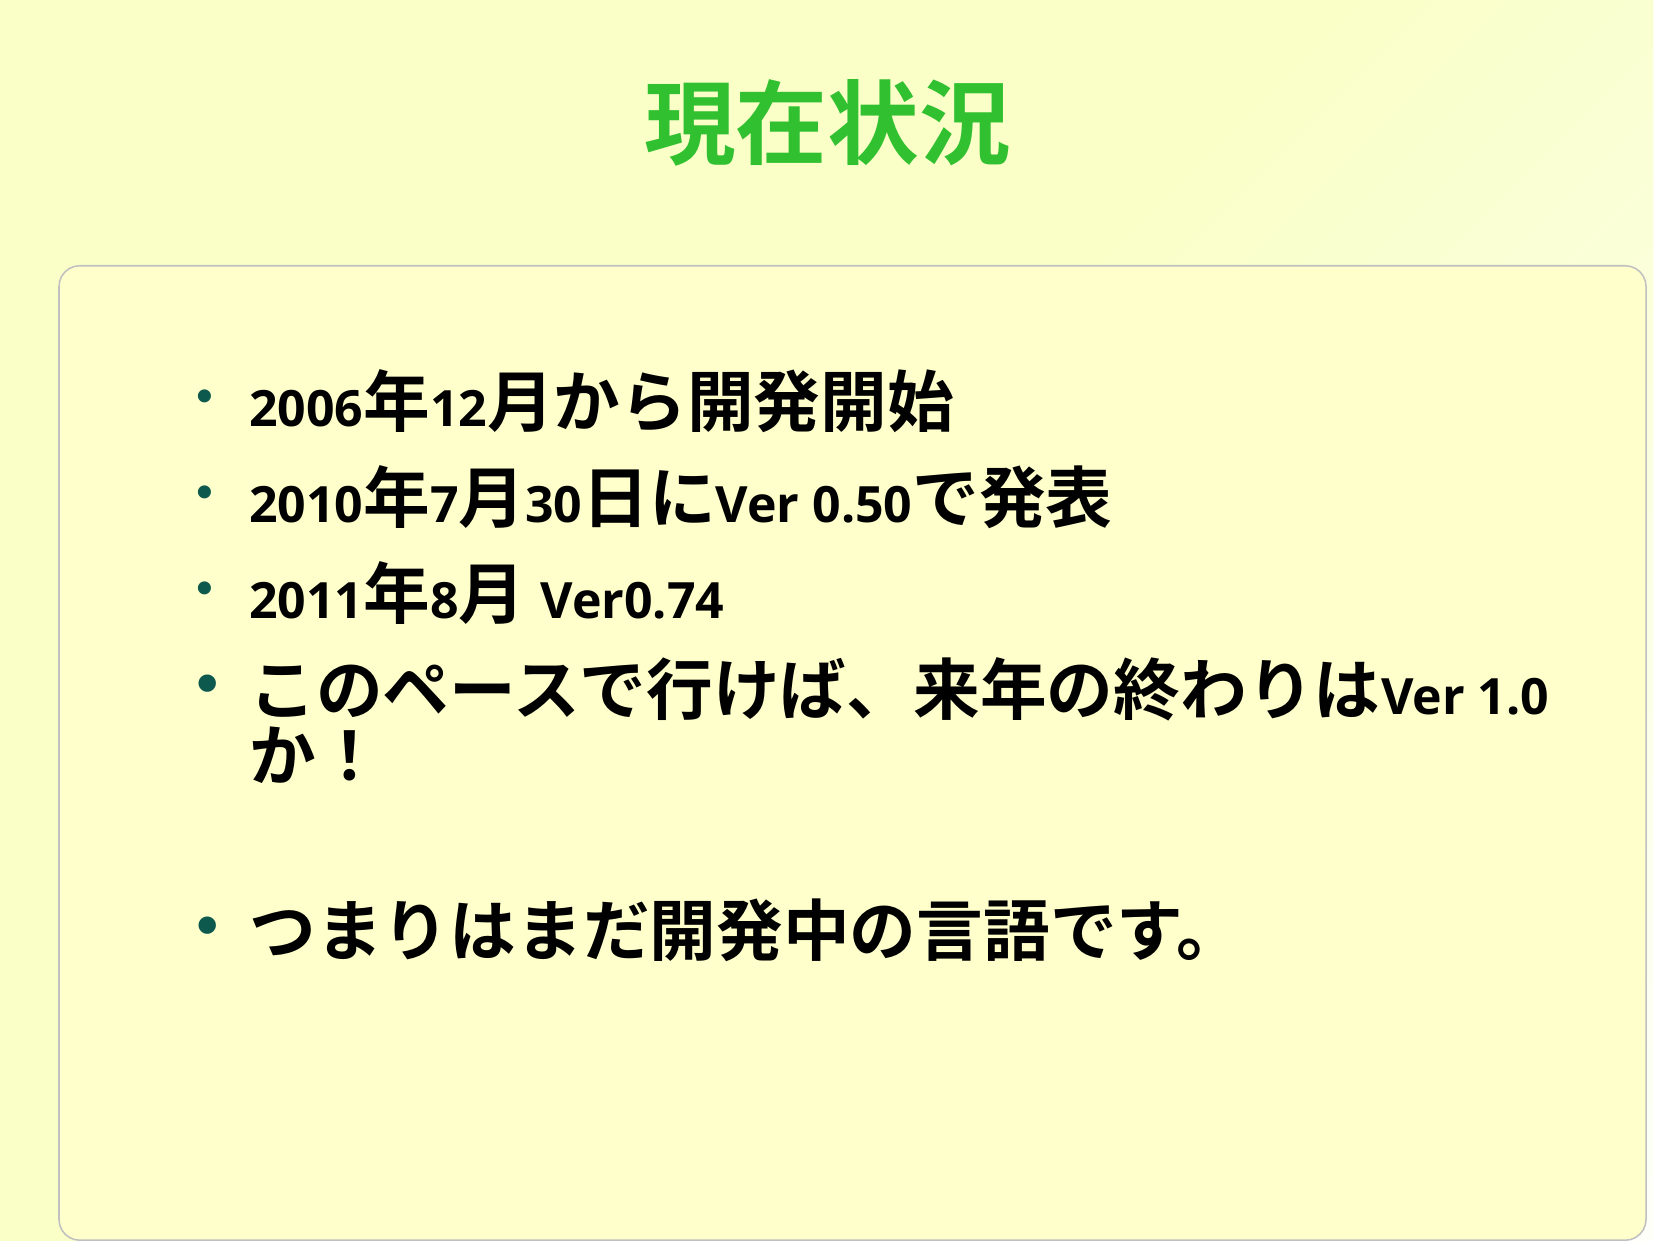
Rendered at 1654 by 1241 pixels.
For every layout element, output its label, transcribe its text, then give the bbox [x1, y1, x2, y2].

list 2006年12月から開発開始 2010年7月30日にVer 0.50で発表 2011年8月 Ver0.74 このペースで行けば、来年の終わりはVer 1.0か！ つまりはまだ開発中の言語です。 [178, 364, 1570, 1147]
title 現在状況 [121, 19, 1534, 227]
